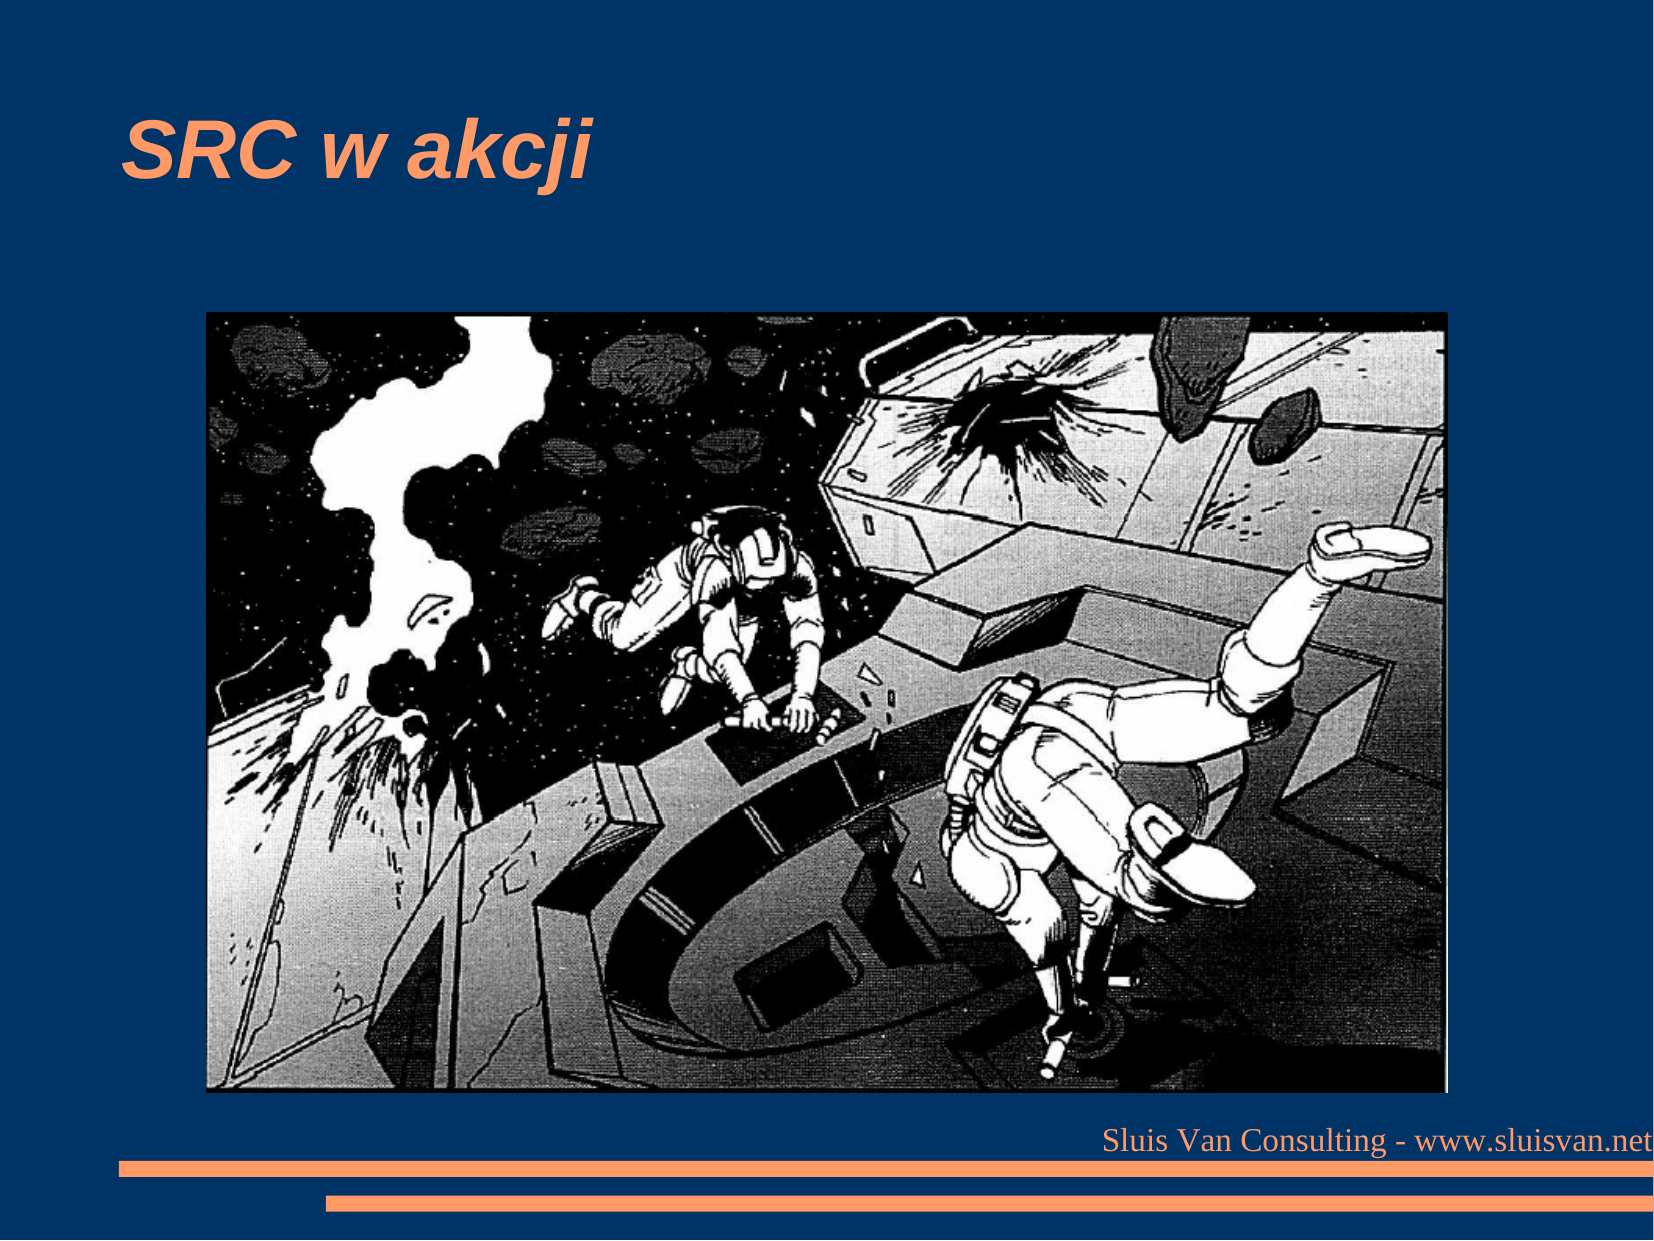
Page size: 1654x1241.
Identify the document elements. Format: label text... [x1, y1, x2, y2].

picture [206, 312, 1448, 1093]
title SRC w akcji [121, 46, 1534, 254]
